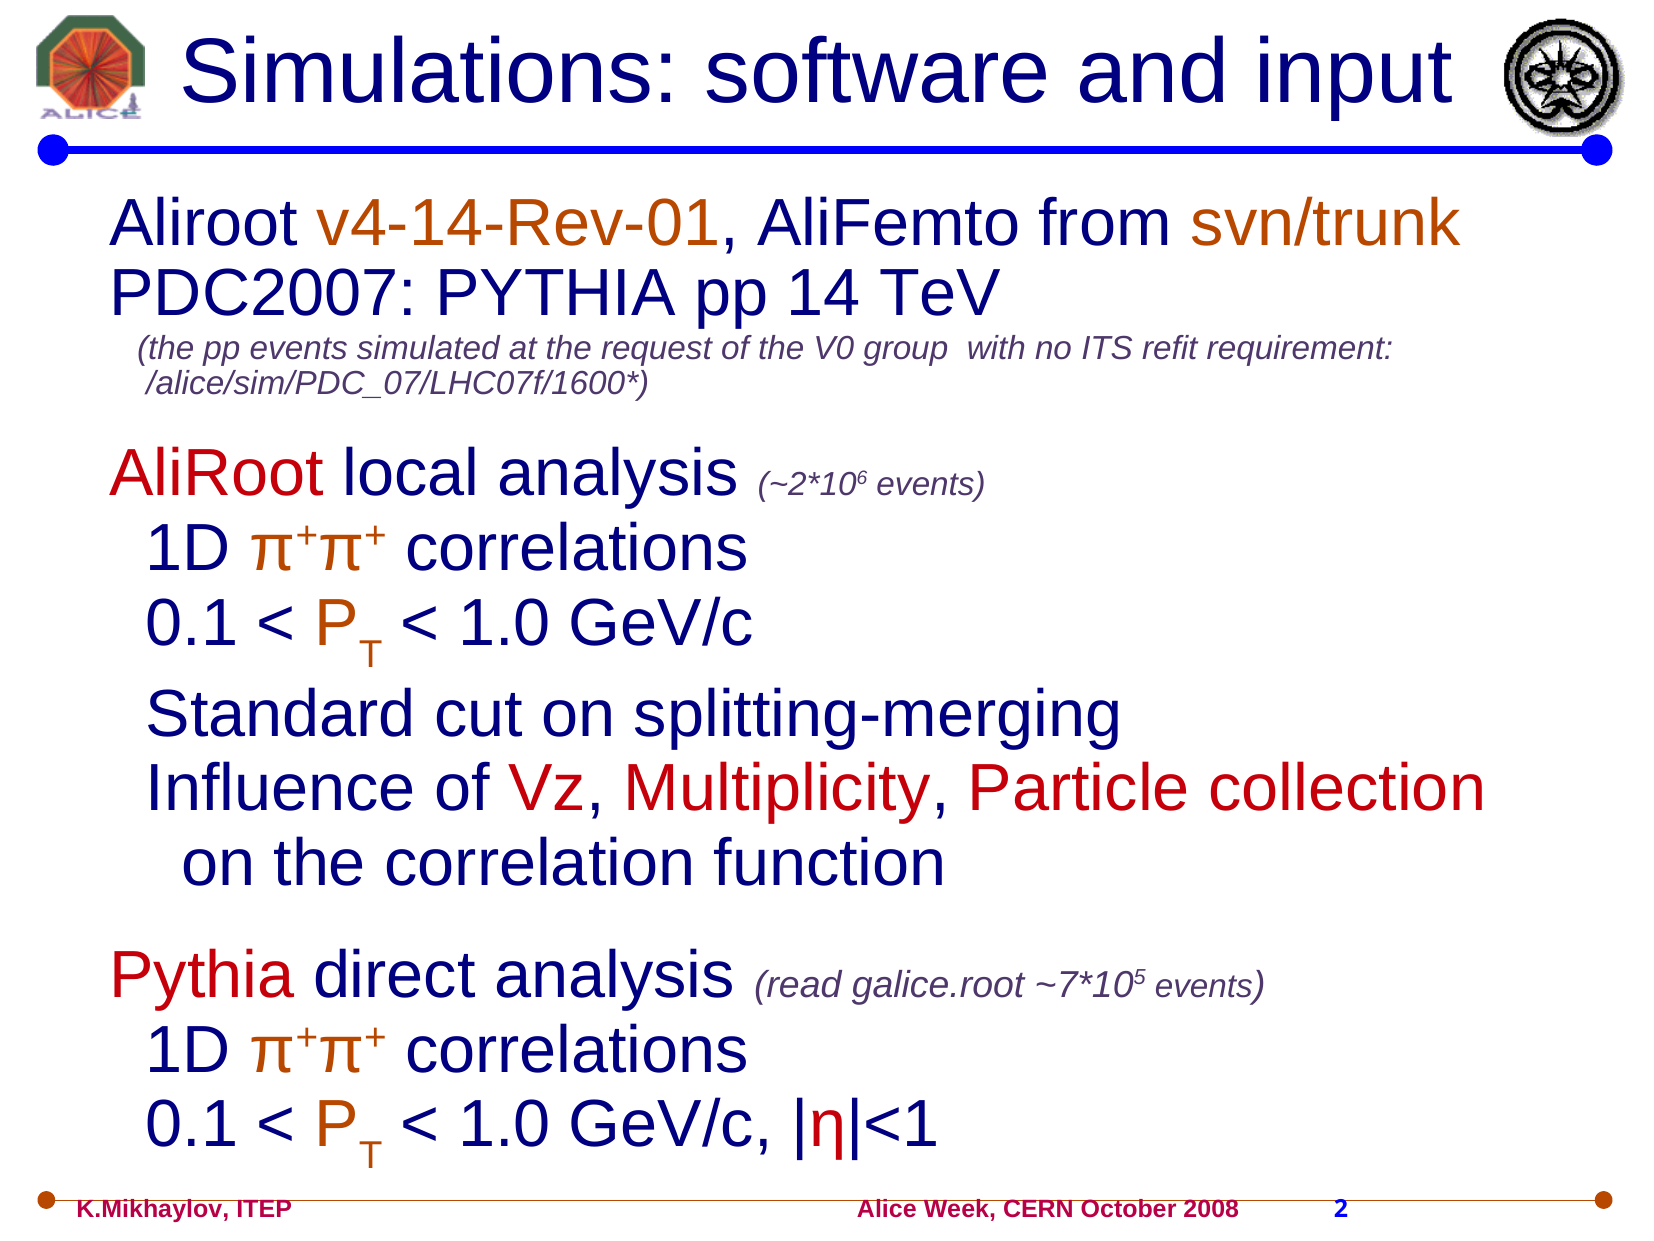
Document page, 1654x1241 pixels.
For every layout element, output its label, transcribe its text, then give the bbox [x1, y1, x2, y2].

picture [36, 15, 145, 120]
text_box K.Mikhaylov, ITEP Alice Week, CERN October 2008 <number> [61, 1196, 1623, 1241]
text_box Aliroot v4-14-Rev-01, AliFemto from svn/trunk PDC2007: PYTHIA pp 14 TeV (the pp events simulated at the request of the V0 group with no ITS refit requirement: /alice/sim/PDC_07/LHC07f/1600*) AliRoot local analysis (~2*106 events) 1D π+π+ correlations 0.1 < PT < 1.0 GeV/c Standard cut on splitting-merging Influence of Vz, Multiplicity, Particle collection on the correlation function Pythia direct analysis (read galice.root ~7*105 events) 1D π+π+ correlations 0.1 < PT < 1.0 GeV/c, |η|<1 [75, 185, 1561, 1238]
title Simulations: software and input [75, 8, 1561, 146]
picture [1497, 14, 1625, 137]
